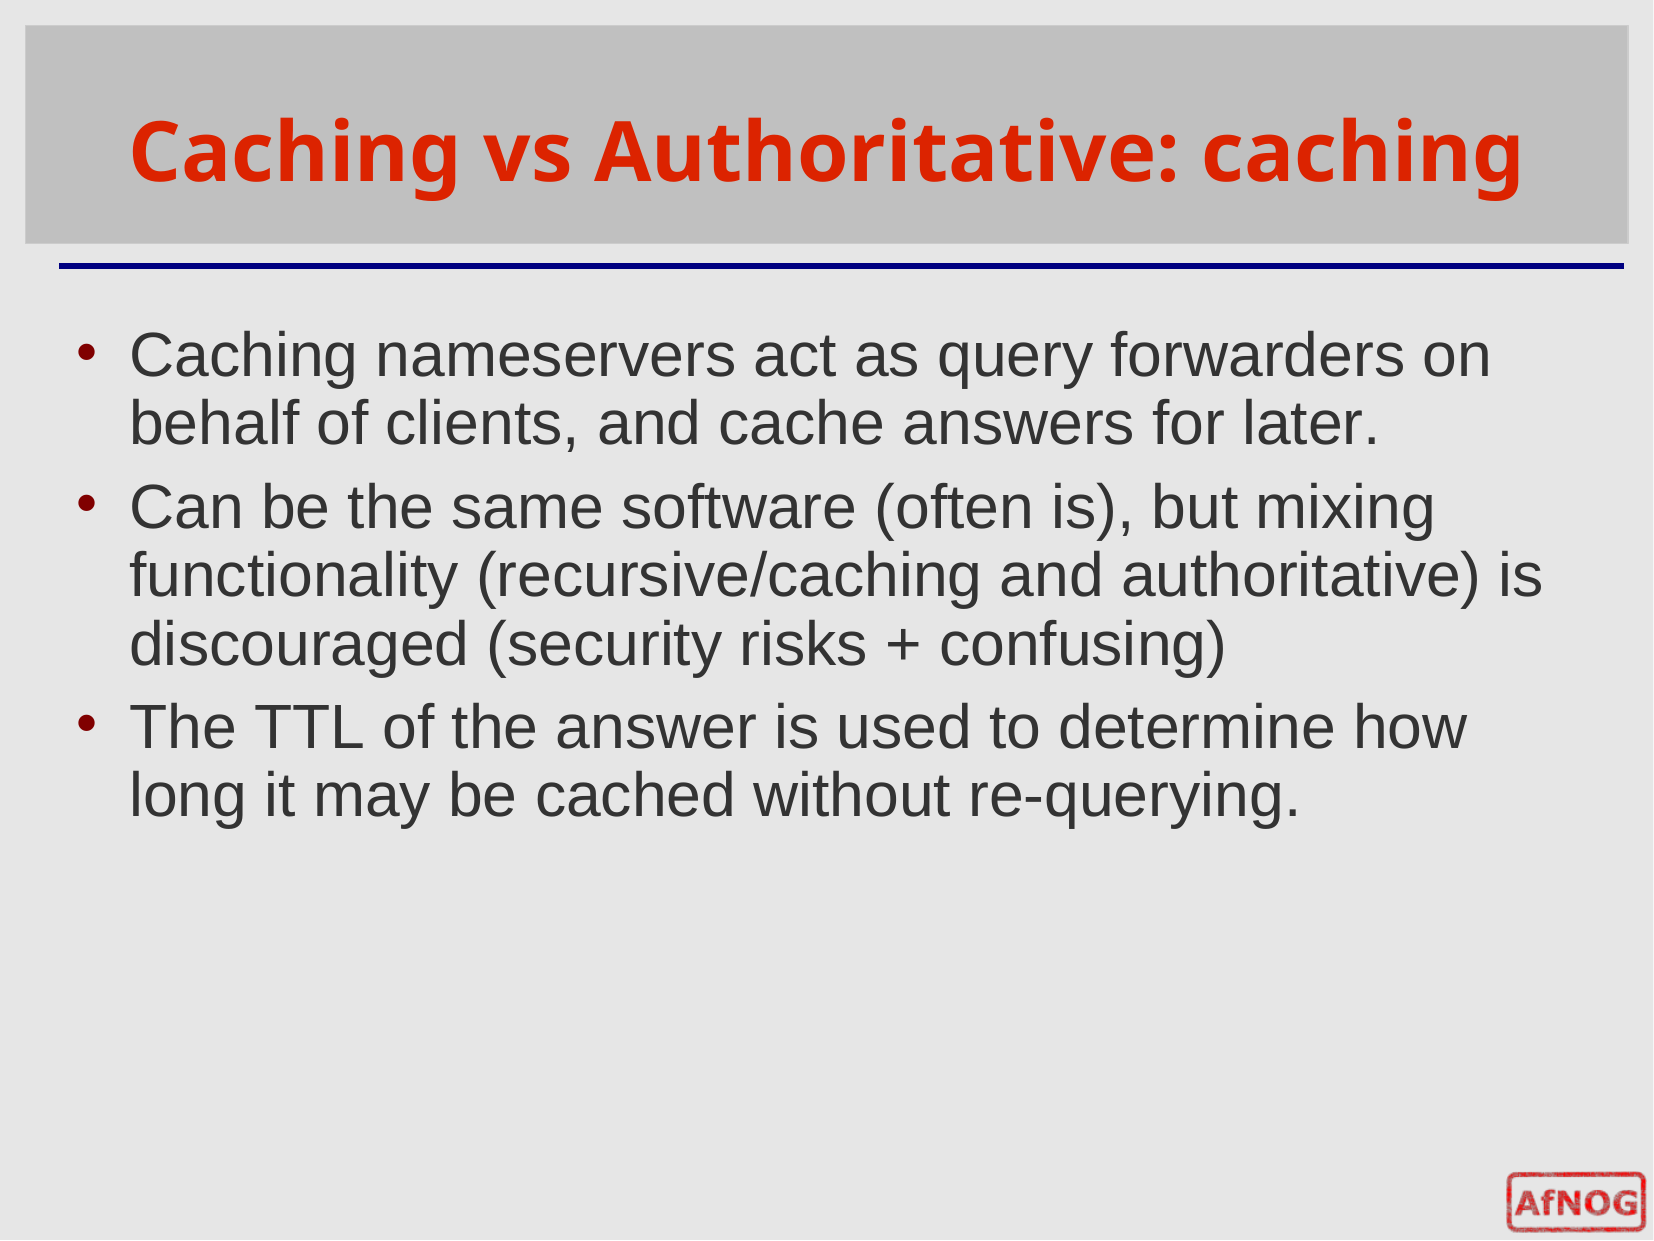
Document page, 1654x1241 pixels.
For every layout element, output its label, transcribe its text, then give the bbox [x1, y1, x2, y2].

title Caching vs Authoritative: caching [121, 46, 1534, 254]
list Caching nameservers act as query forwarders on behalf of clients, and cache answers for later. Can be the same software (often is), but mixing functionality (recursive/caching and authoritative) is discouraged (security risks + confusing) The TTL of the answer is used to determine how long it may be cached without re-querying. [59, 322, 1595, 1160]
picture [1505, 1170, 1648, 1235]
